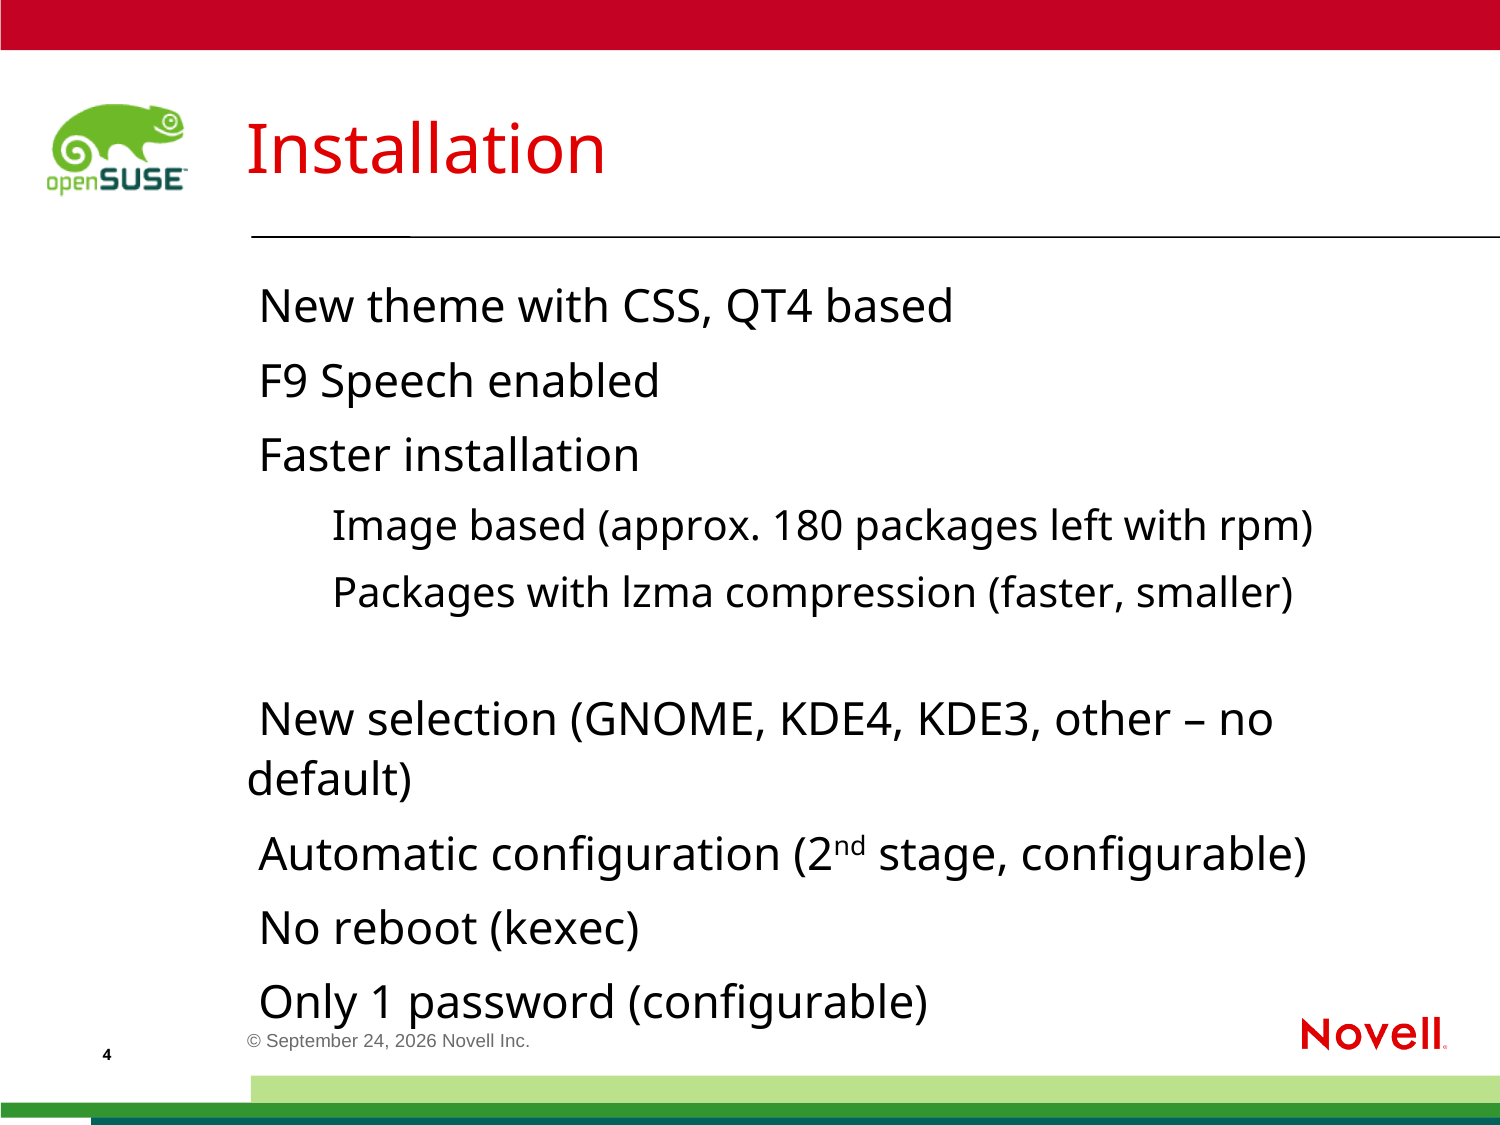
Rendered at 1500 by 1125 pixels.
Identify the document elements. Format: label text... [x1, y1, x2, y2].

list New theme with CSS, QT4 based F9 Speech enabled Faster installation Image based (approx. 180 packages left with rpm) Packages with lzma compression (faster, smaller) New selection (GNOME, KDE4, KDE3, other – no default) Automatic configuration (2nd stage, configurable) No reboot (kexec) Only 1 password (configurable) [231, 267, 1445, 980]
picture [47, 104, 188, 197]
picture [1295, 1011, 1453, 1056]
title Installation [246, 68, 1409, 231]
